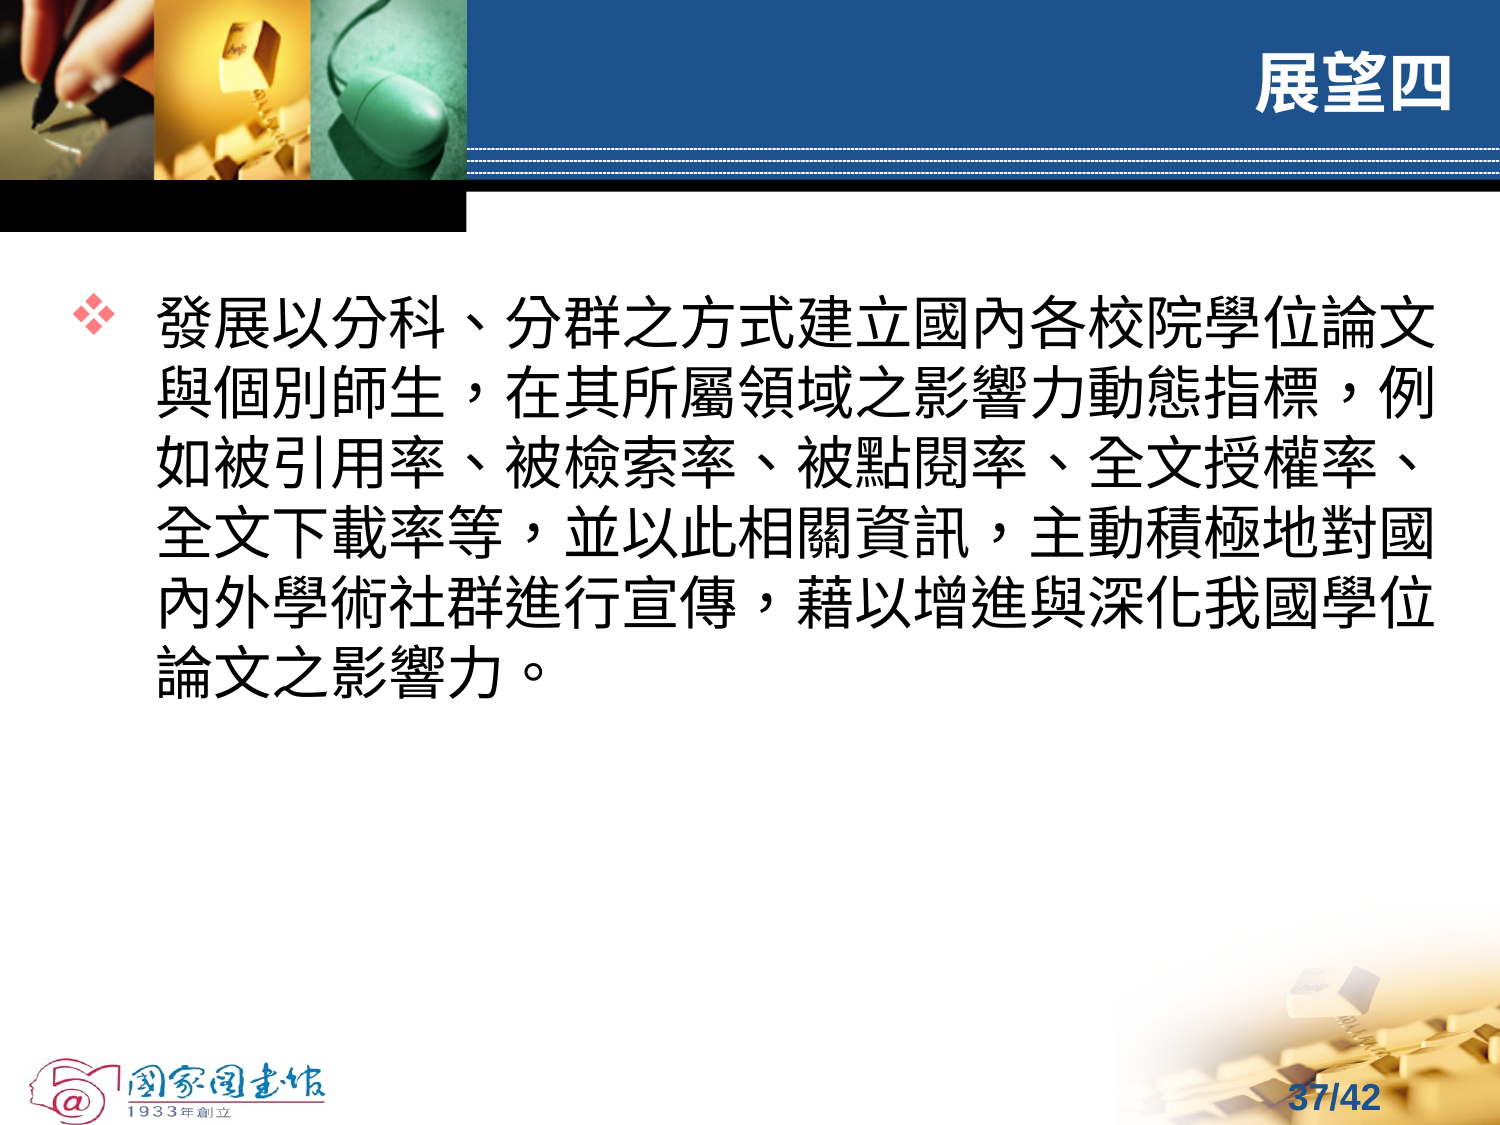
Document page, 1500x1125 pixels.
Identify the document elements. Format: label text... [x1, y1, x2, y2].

title 展望四 [466, 24, 1470, 138]
list 發展以分科、分群之方式建立國內各校院學位論文與個別師生，在其所屬領域之影響力動態指標，例如被引用率、被檢索率、被點閱率、全文授權率、全文下載率等，並以此相關資訊，主動積極地對國內外學術社群進行宣傳，藉以增進與深化我國學位論文之影響力。 [53, 278, 1459, 740]
picture [29, 1058, 325, 1125]
